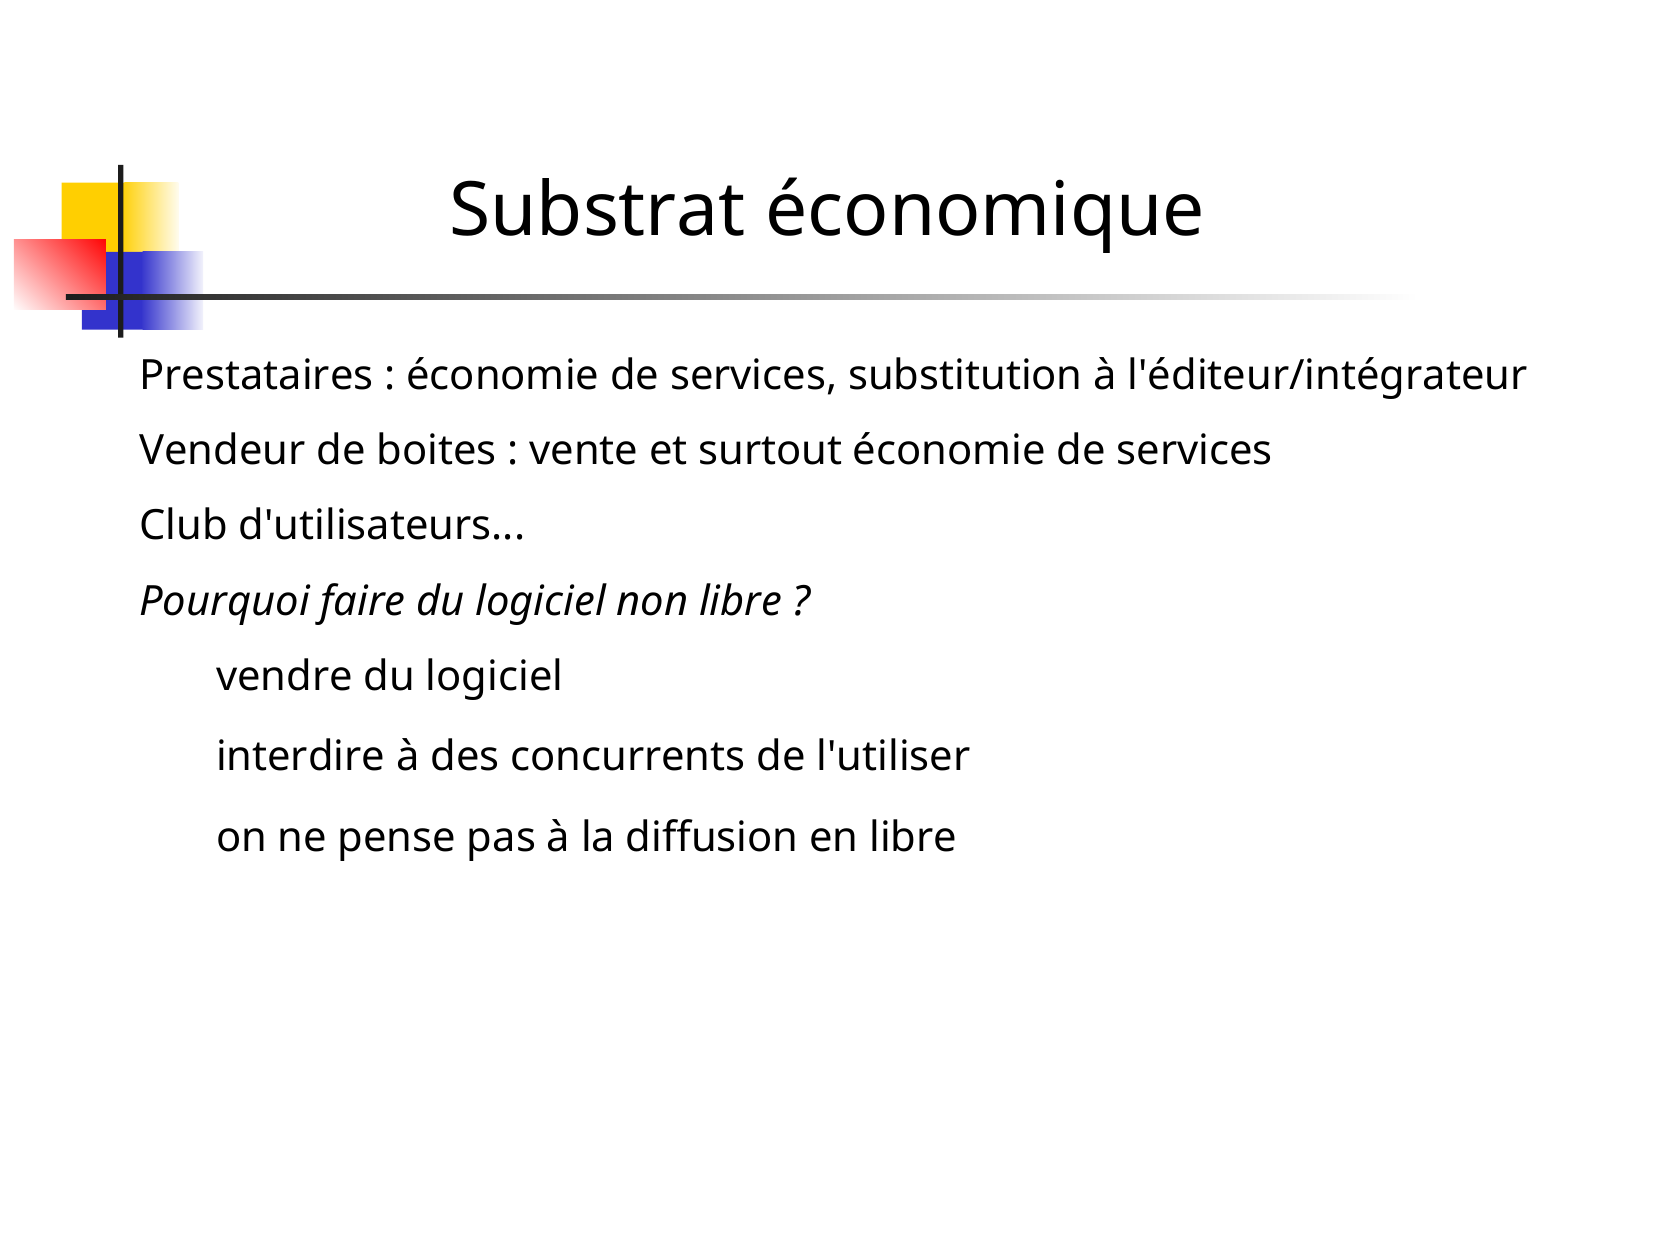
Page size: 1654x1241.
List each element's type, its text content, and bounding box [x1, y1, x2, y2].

list Prestataires : économie de services, substitution à l'éditeur/intégrateur Vendeur de boites : vente et surtout économie de services Club d'utilisateurs... Pourquoi faire du logiciel non libre ? vendre du logiciel interdire à des concurrents de l'utiliser on ne pense pas à la diffusion en libre [121, 344, 1534, 1112]
title Substrat économique [121, 110, 1534, 303]
